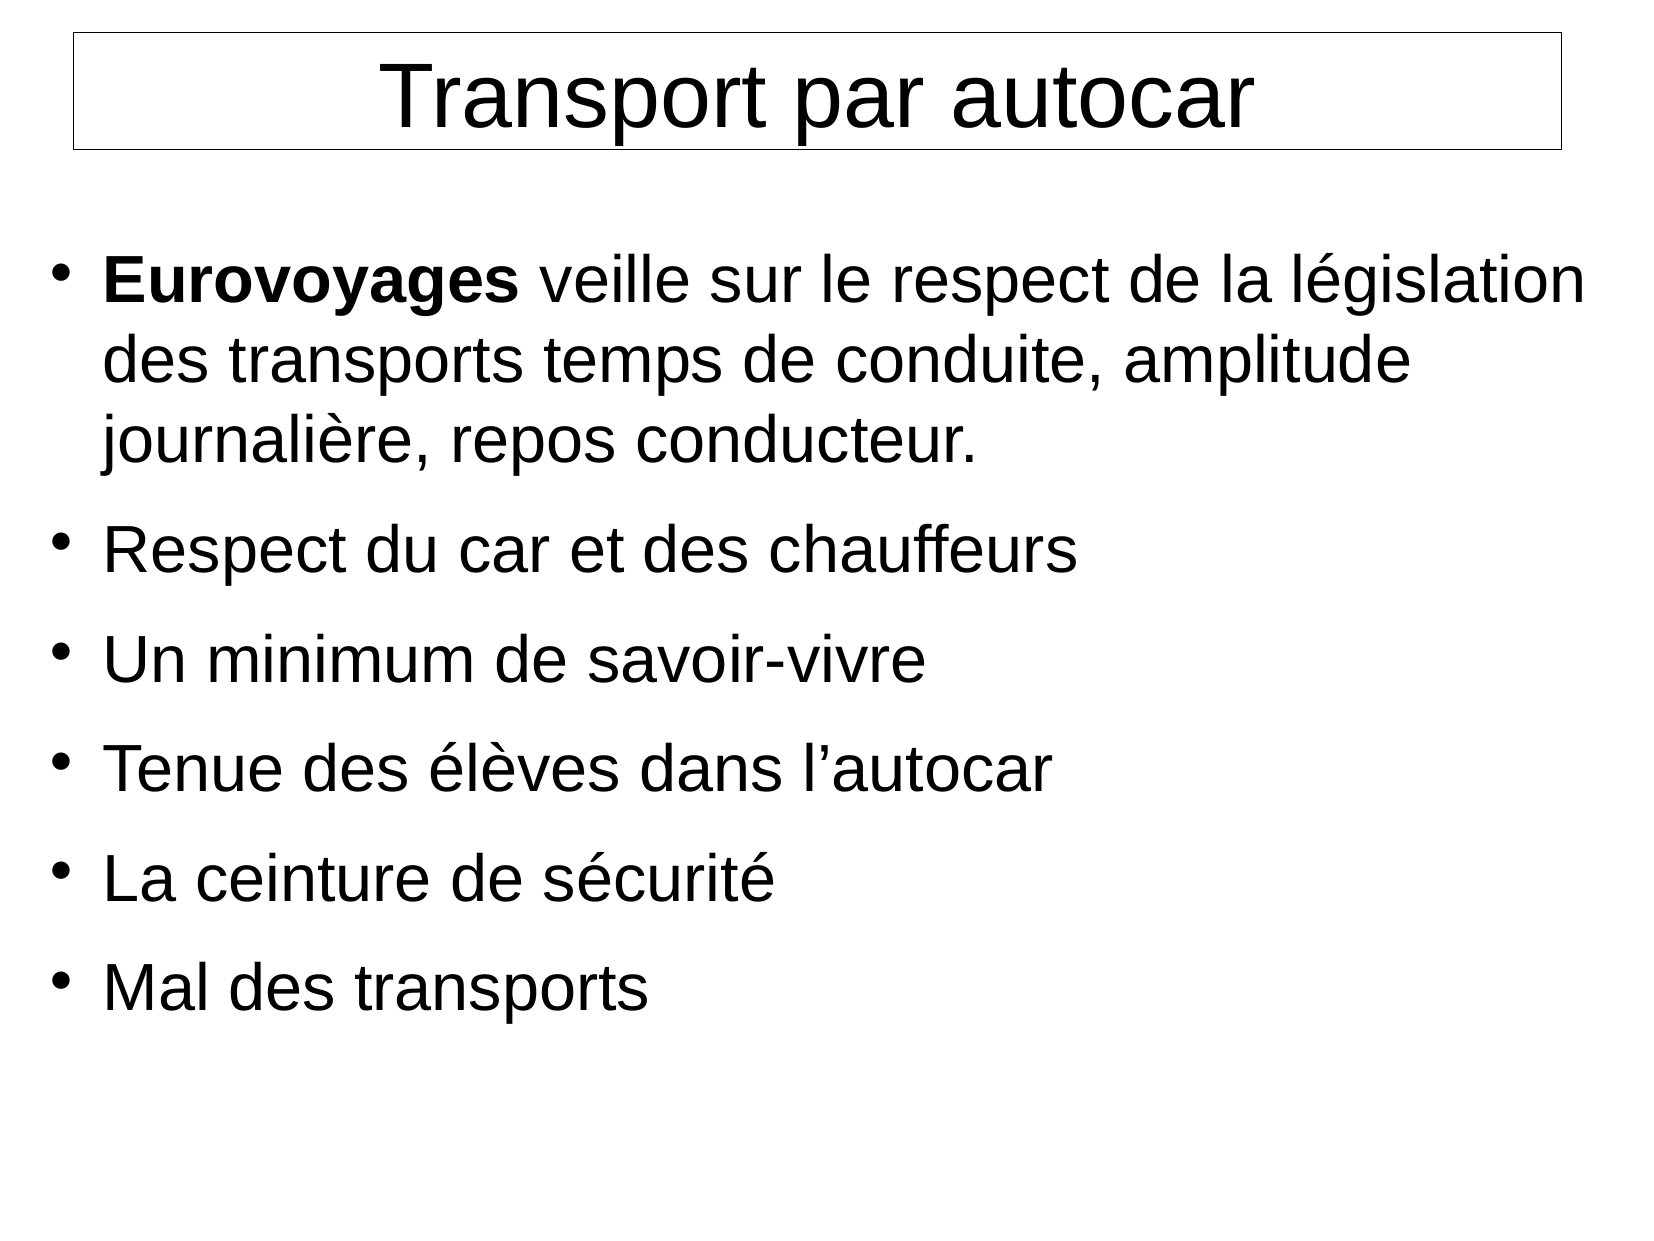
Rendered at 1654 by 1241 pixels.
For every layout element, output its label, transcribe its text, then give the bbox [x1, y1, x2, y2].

text_box Eurovoyages veille sur le respect de la législation des transports temps de conduite, amplitude journalière, repos conducteur. Respect du car et des chauffeurs Un minimum de savoir-vivre Tenue des élèves dans l’autocar La ceinture de sécurité Mal des transports [31, 235, 1604, 1215]
text_box Transport par autocar [73, 32, 1562, 150]
